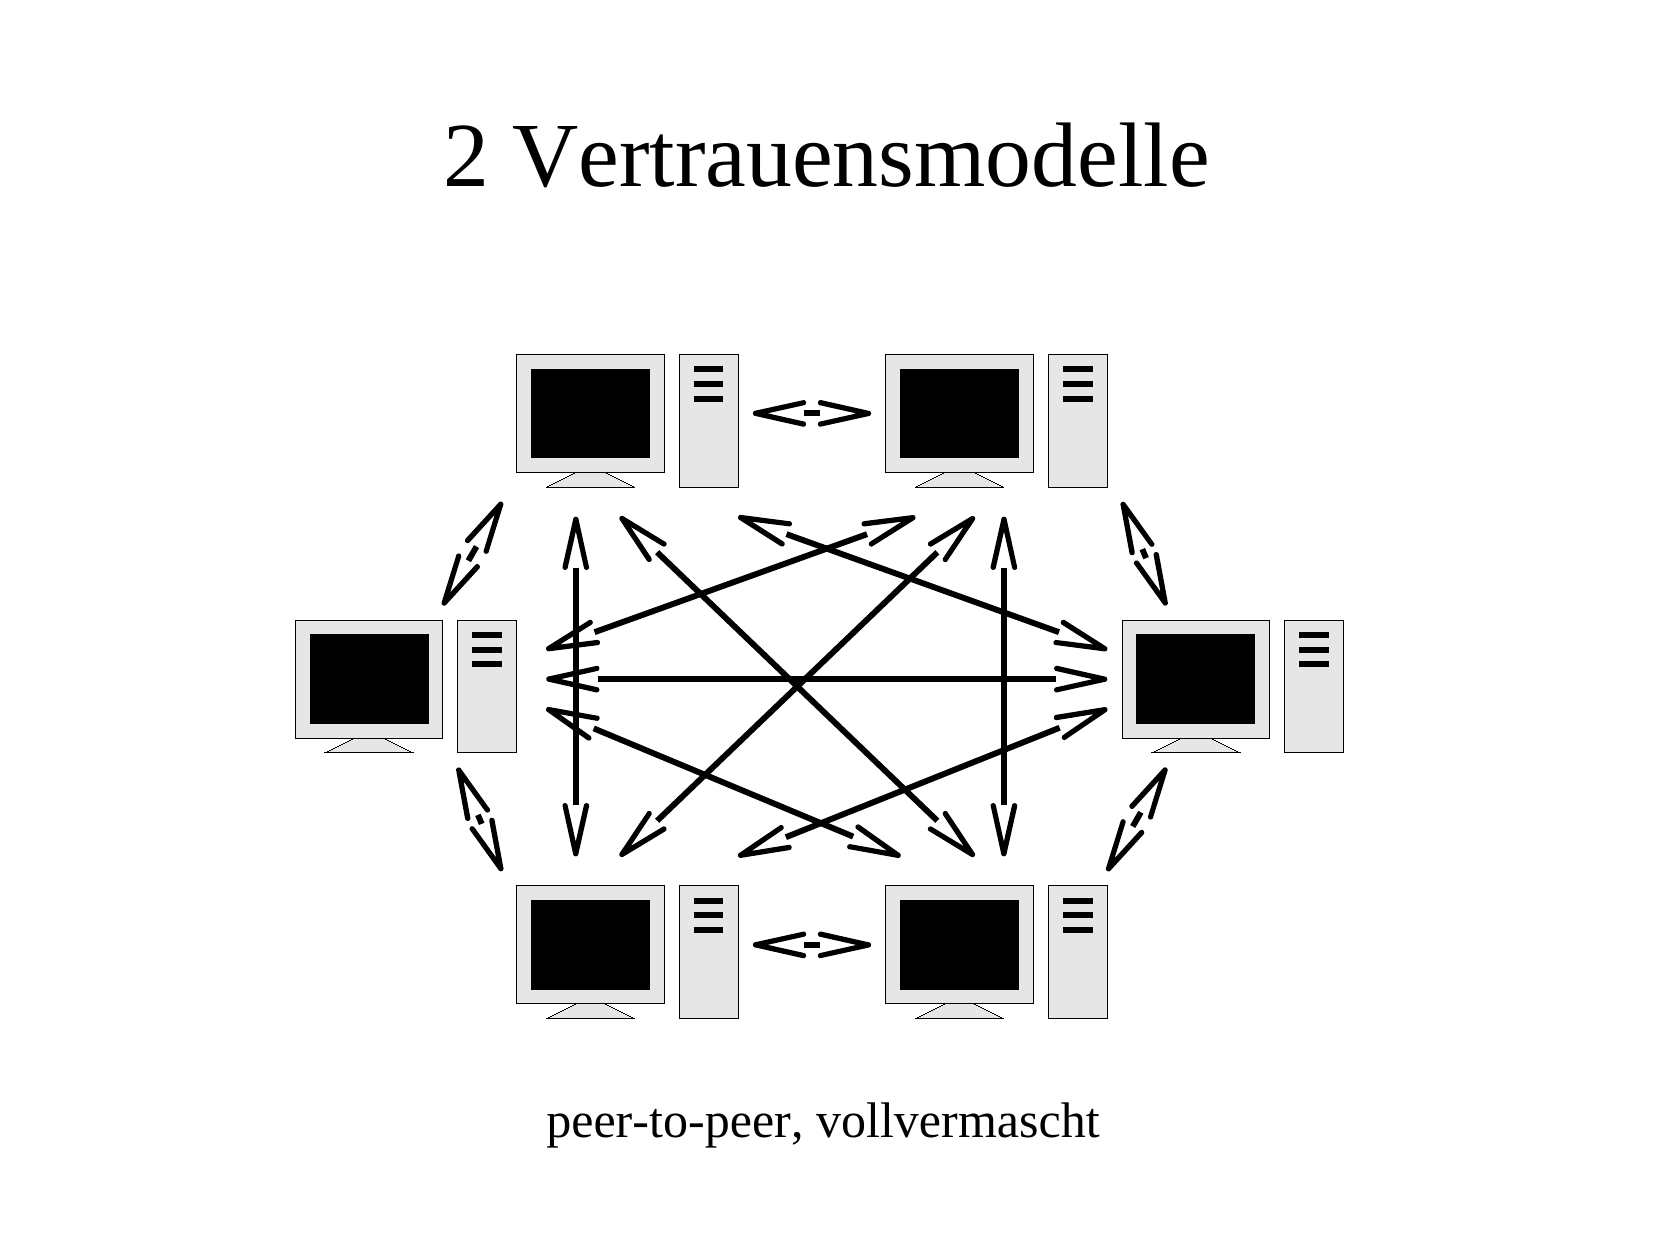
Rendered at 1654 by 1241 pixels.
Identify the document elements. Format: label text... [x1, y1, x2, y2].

text_box [885, 885, 1034, 1019]
text_box [457, 620, 517, 753]
title 2 Vertrauensmodelle [121, 102, 1534, 311]
text_box [679, 885, 739, 1019]
text_box [295, 620, 443, 753]
text_box [1122, 620, 1270, 753]
text_box [1048, 354, 1108, 488]
text_box [885, 354, 1034, 488]
text_box [1284, 620, 1344, 753]
text_box [516, 354, 665, 488]
text_box [679, 354, 739, 488]
text_box [1048, 885, 1108, 1019]
text_box peer-to-peer, vollvermascht [546, 1092, 1087, 1148]
text_box [516, 885, 665, 1019]
